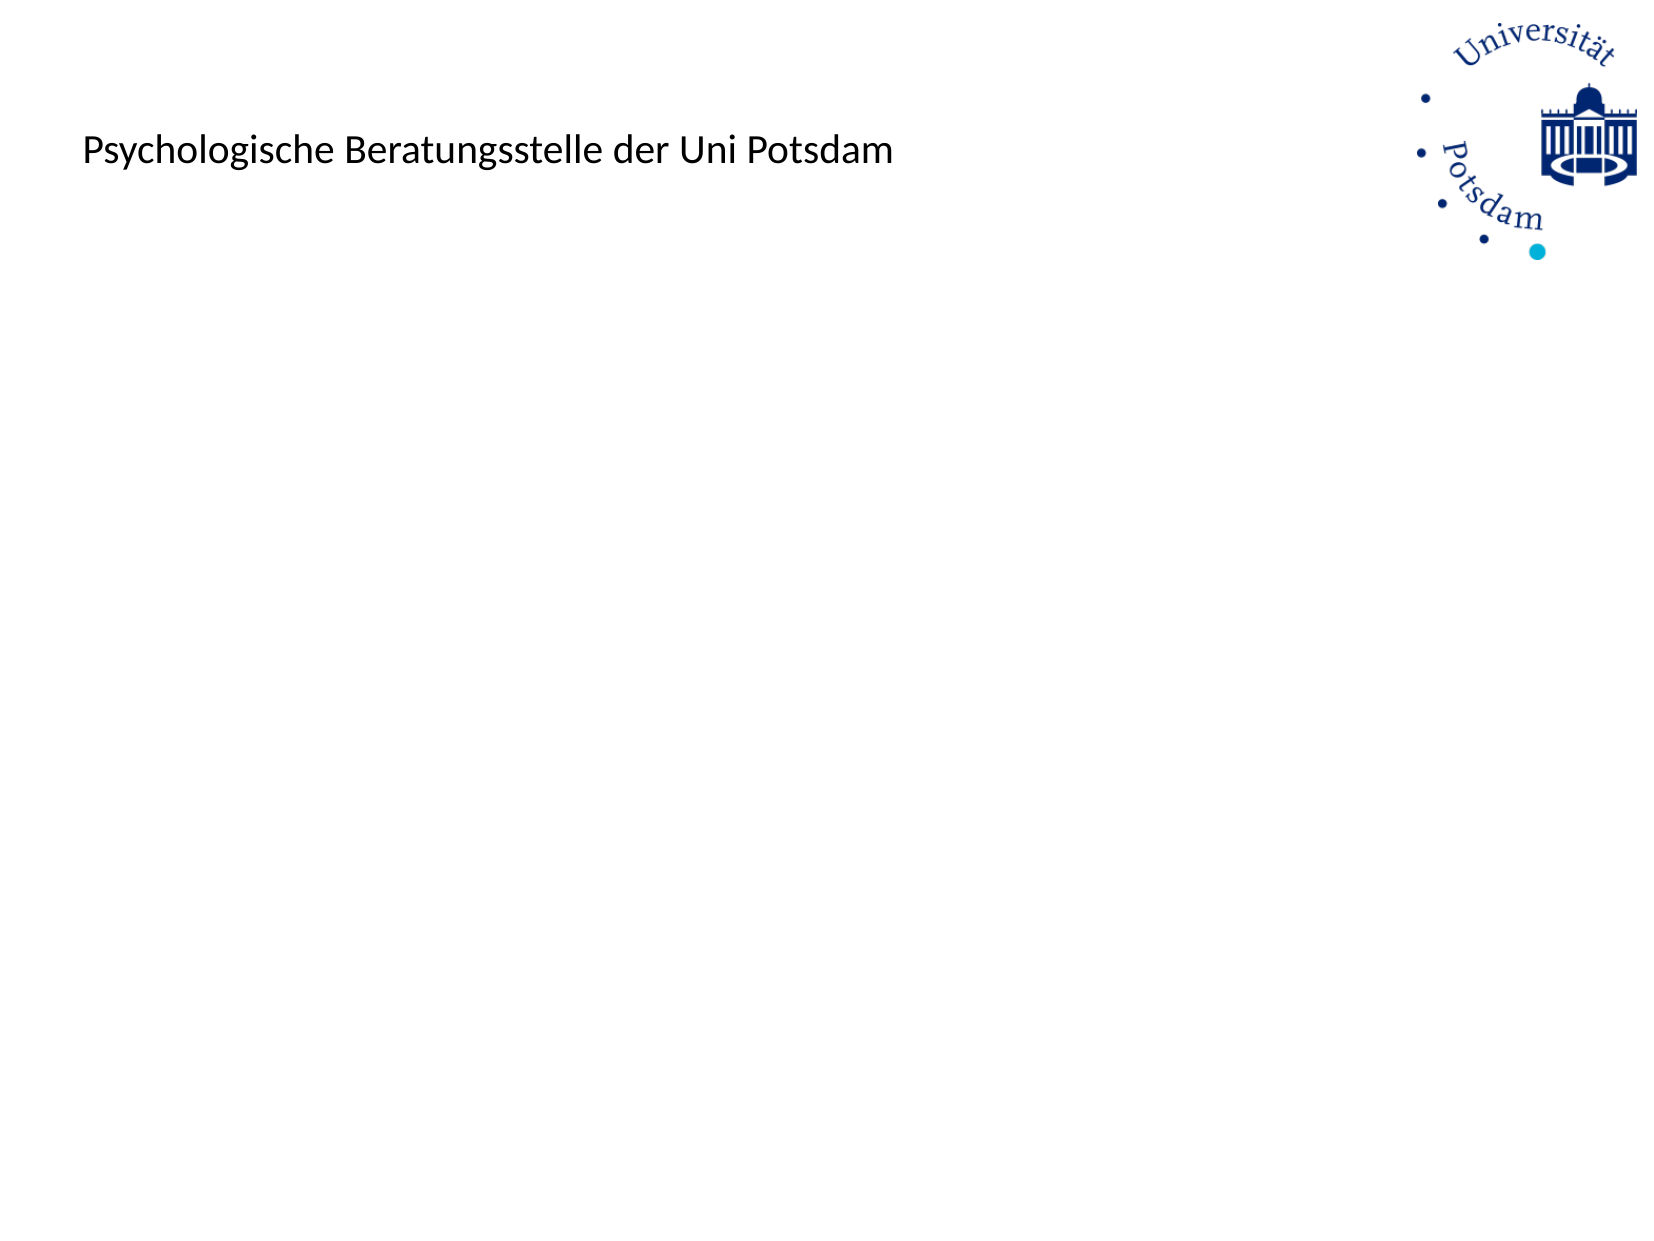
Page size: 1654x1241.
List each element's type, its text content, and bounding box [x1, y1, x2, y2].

picture [1417, 23, 1637, 260]
title Psychologische Beratungsstelle der Uni Potsdam [82, 49, 1571, 257]
